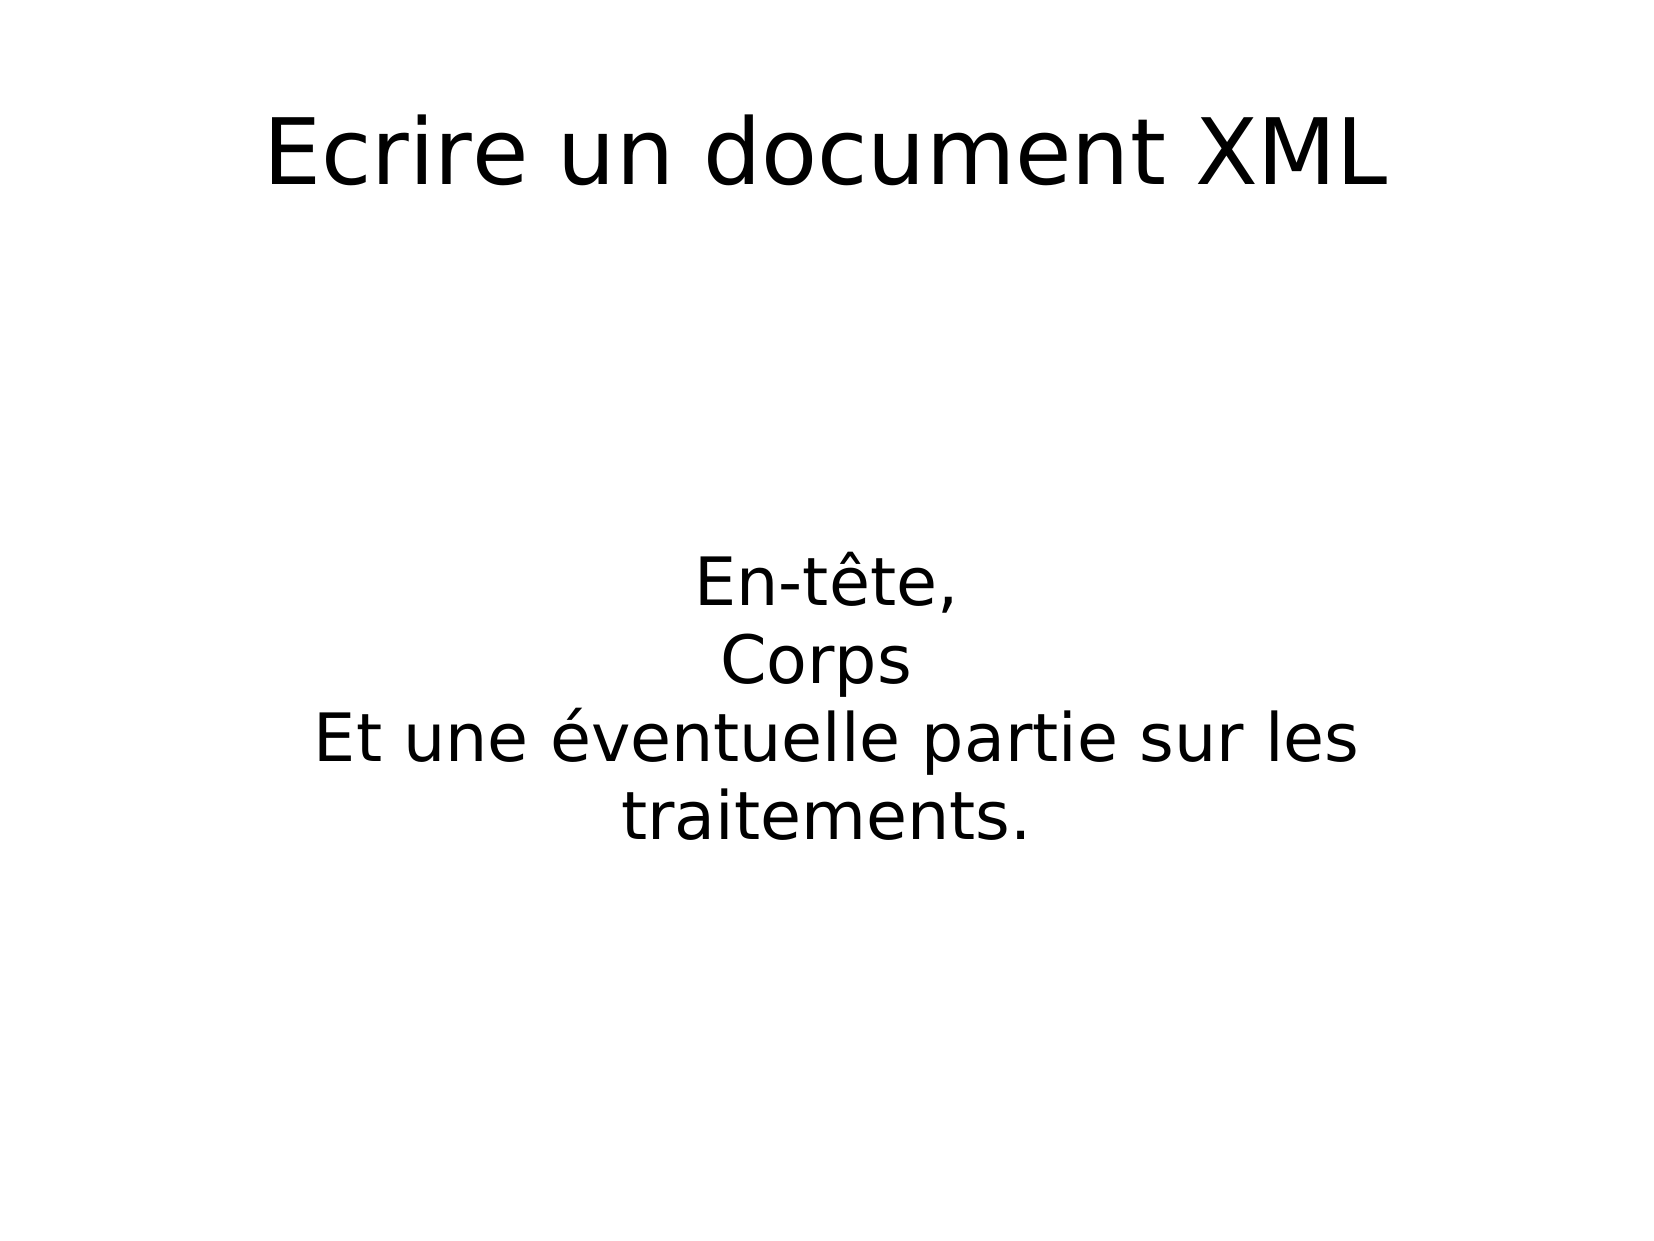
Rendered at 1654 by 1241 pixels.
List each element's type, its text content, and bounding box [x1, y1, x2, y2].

title Ecrire un document XML [82, 49, 1571, 257]
subtitle En-tête, Corps Et une éventuelle partie sur les traitements. [82, 290, 1571, 1109]
